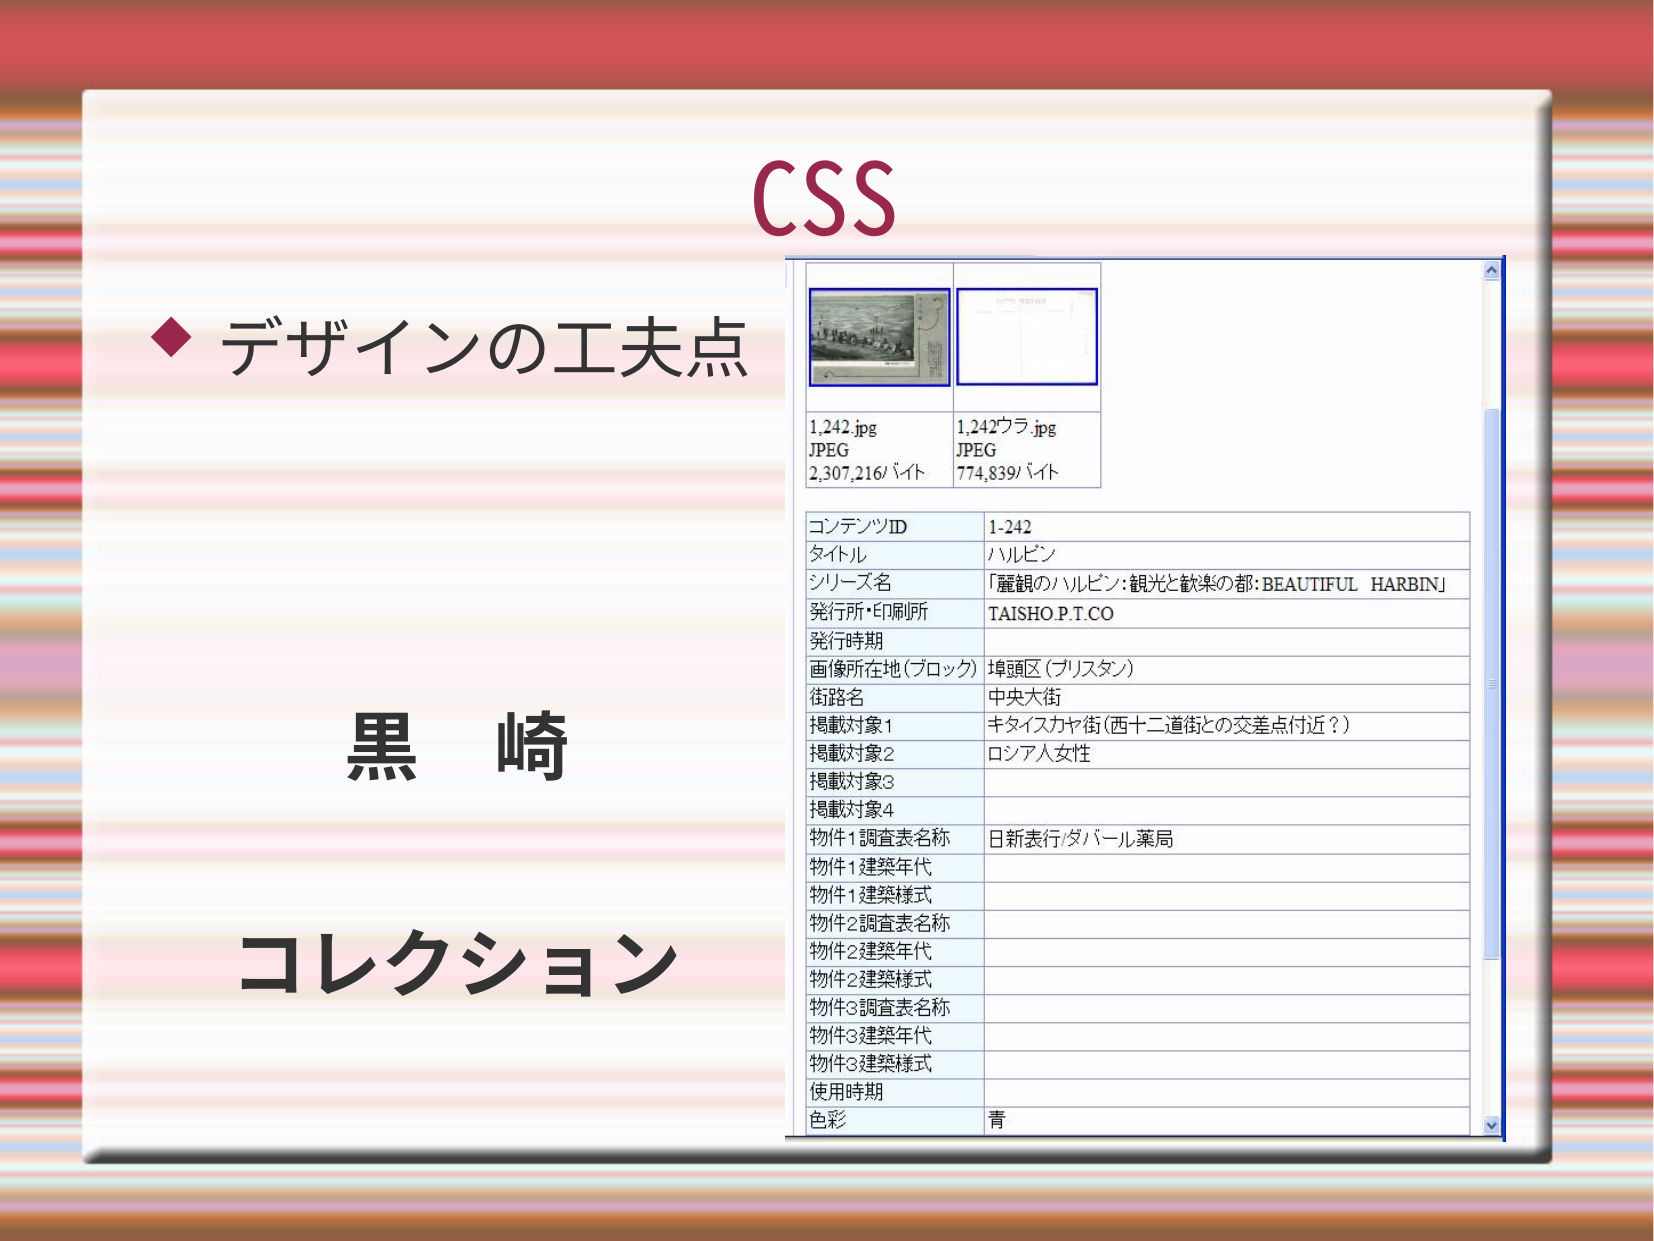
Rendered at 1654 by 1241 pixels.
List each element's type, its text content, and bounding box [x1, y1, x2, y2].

list デザインの工夫点 黒 崎 コレクション [1506, 295, 1516, 1133]
list デザインの工夫点 黒 崎 コレクション [134, 295, 785, 1133]
title CSS [118, 117, 1531, 266]
picture [0, 0, 1654, 1241]
